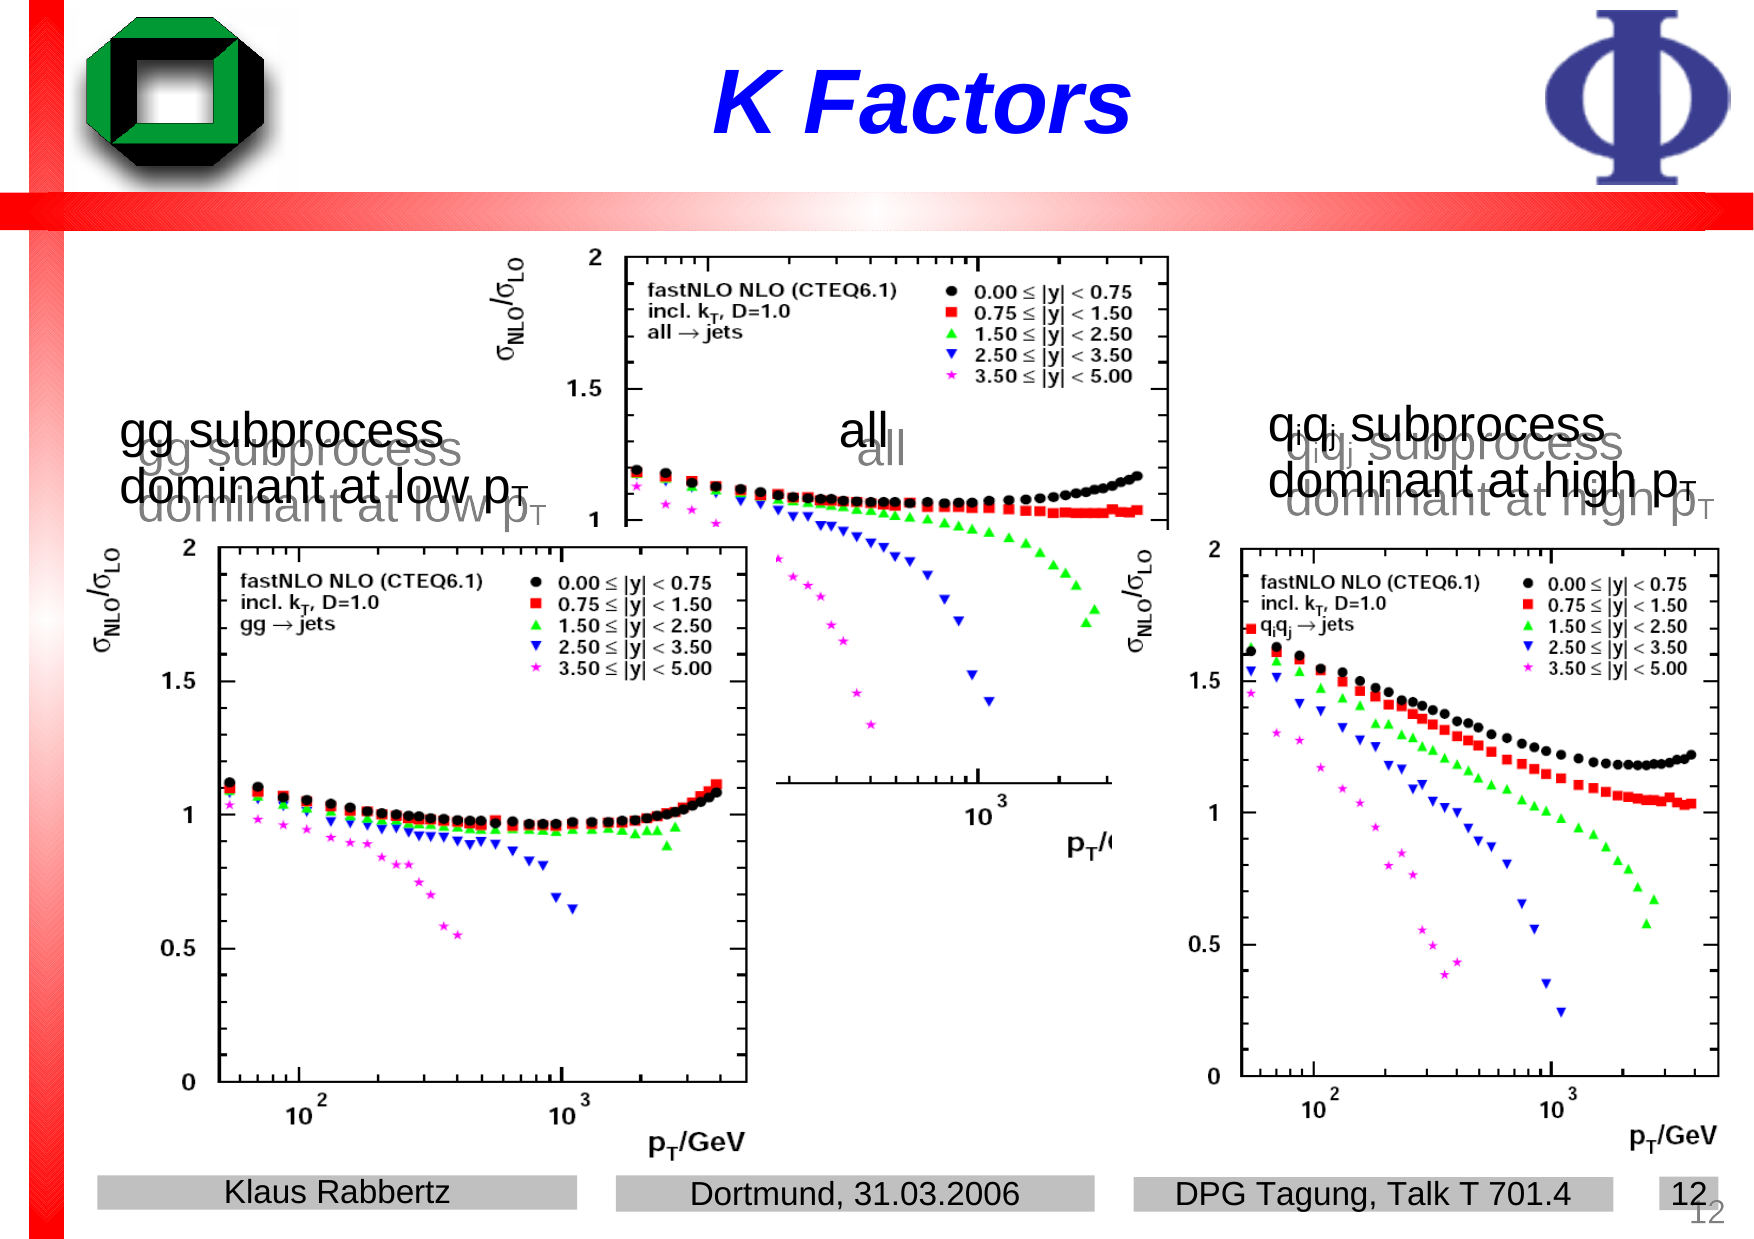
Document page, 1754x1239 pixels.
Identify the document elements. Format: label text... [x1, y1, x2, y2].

picture [64, 9, 299, 192]
text_box qiqj subprocess dominant at high pT [1256, 384, 1709, 554]
text_box all [827, 390, 902, 470]
title K Factors [282, 21, 1566, 183]
text_box gg subprocess dominant at low pT [107, 390, 541, 543]
picture [76, 238, 1744, 1165]
picture [1545, 10, 1731, 185]
